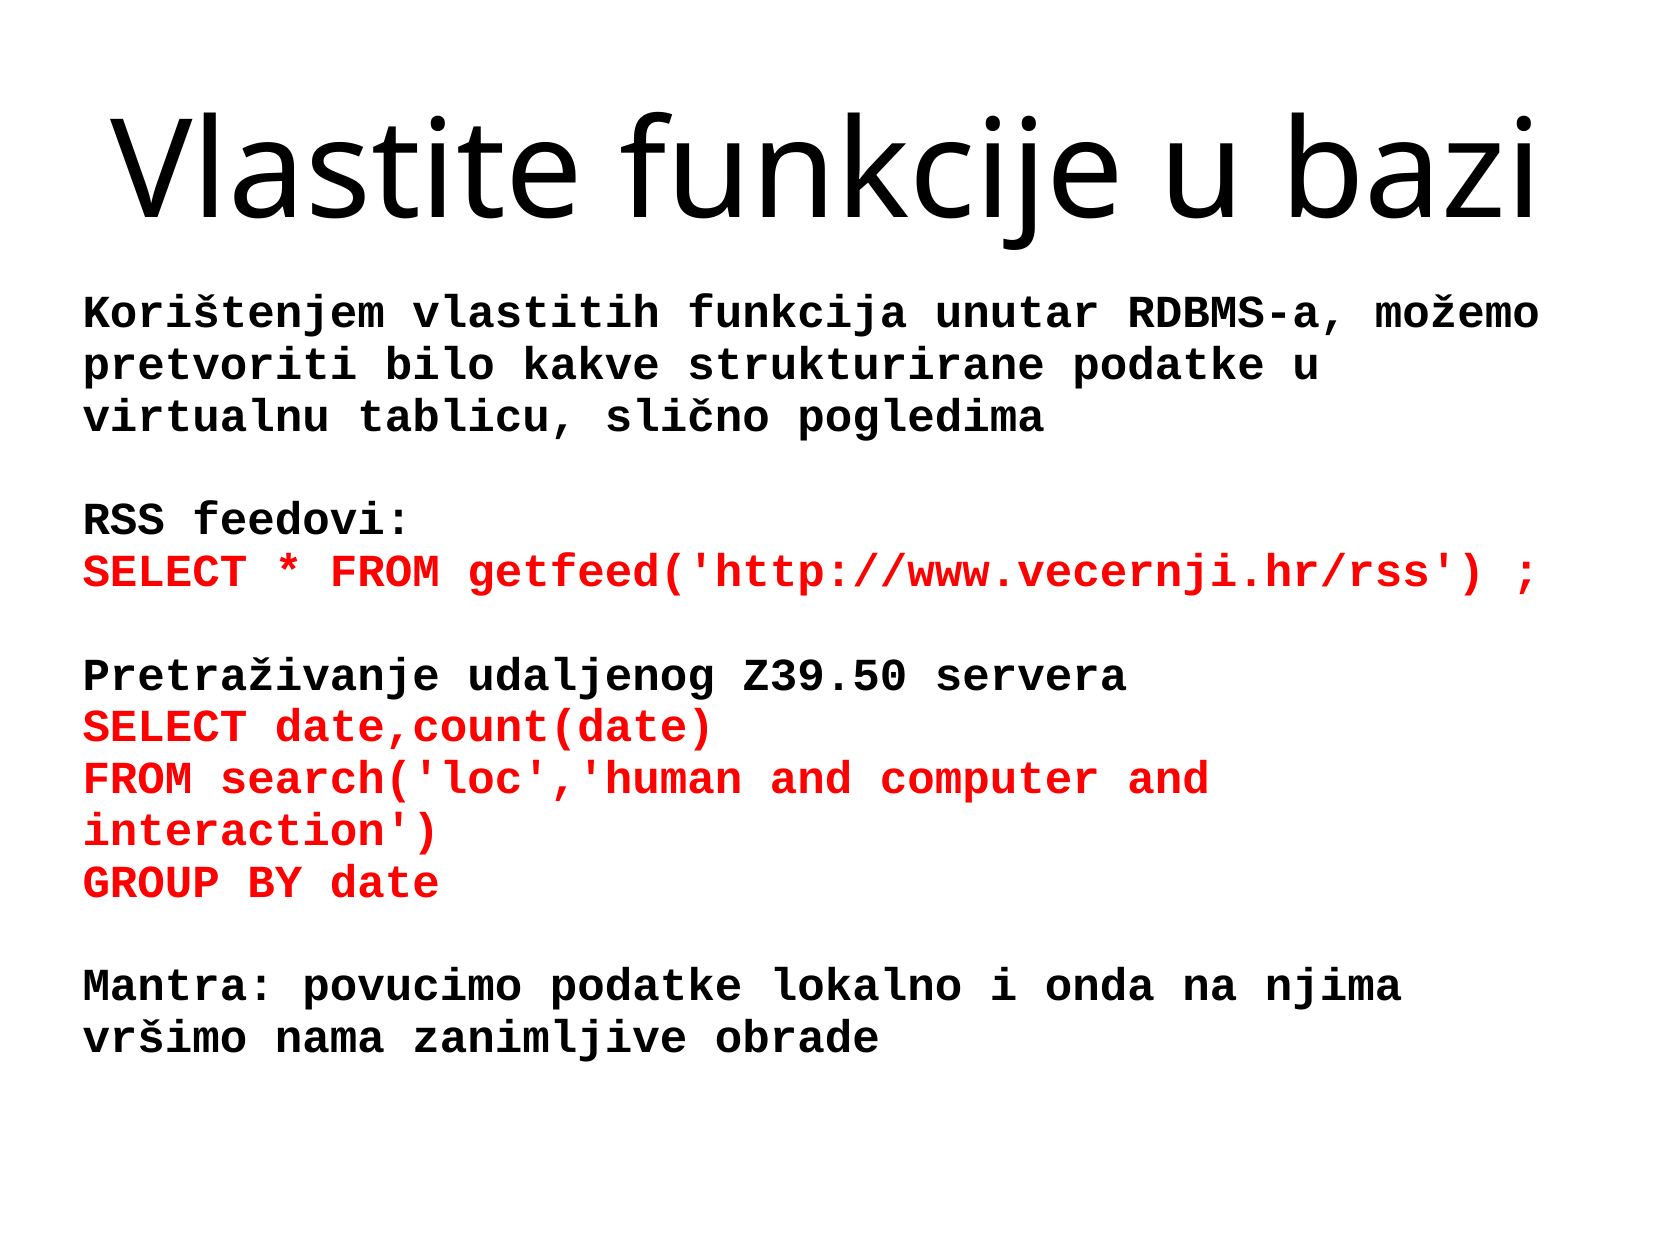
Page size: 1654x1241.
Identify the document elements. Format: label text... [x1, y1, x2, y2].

title Vlastite funkcije u bazi [82, 56, 1571, 250]
list Korištenjem vlastitih funkcija unutar RDBMS-a, možemo pretvoriti bilo kakve strukturirane podatke u virtualnu tablicu, slično pogledima RSS feedovi: SELECT * FROM getfeed('http://www.vecernji.hr/rss') ; Pretraživanje udaljenog Z39.50 servera SELECT date,count(date) FROM search('loc','human and computer and interaction') GROUP BY date Mantra: povucimo podatke lokalno i onda na njima vršimo nama zanimljive obrade [82, 290, 1571, 1094]
